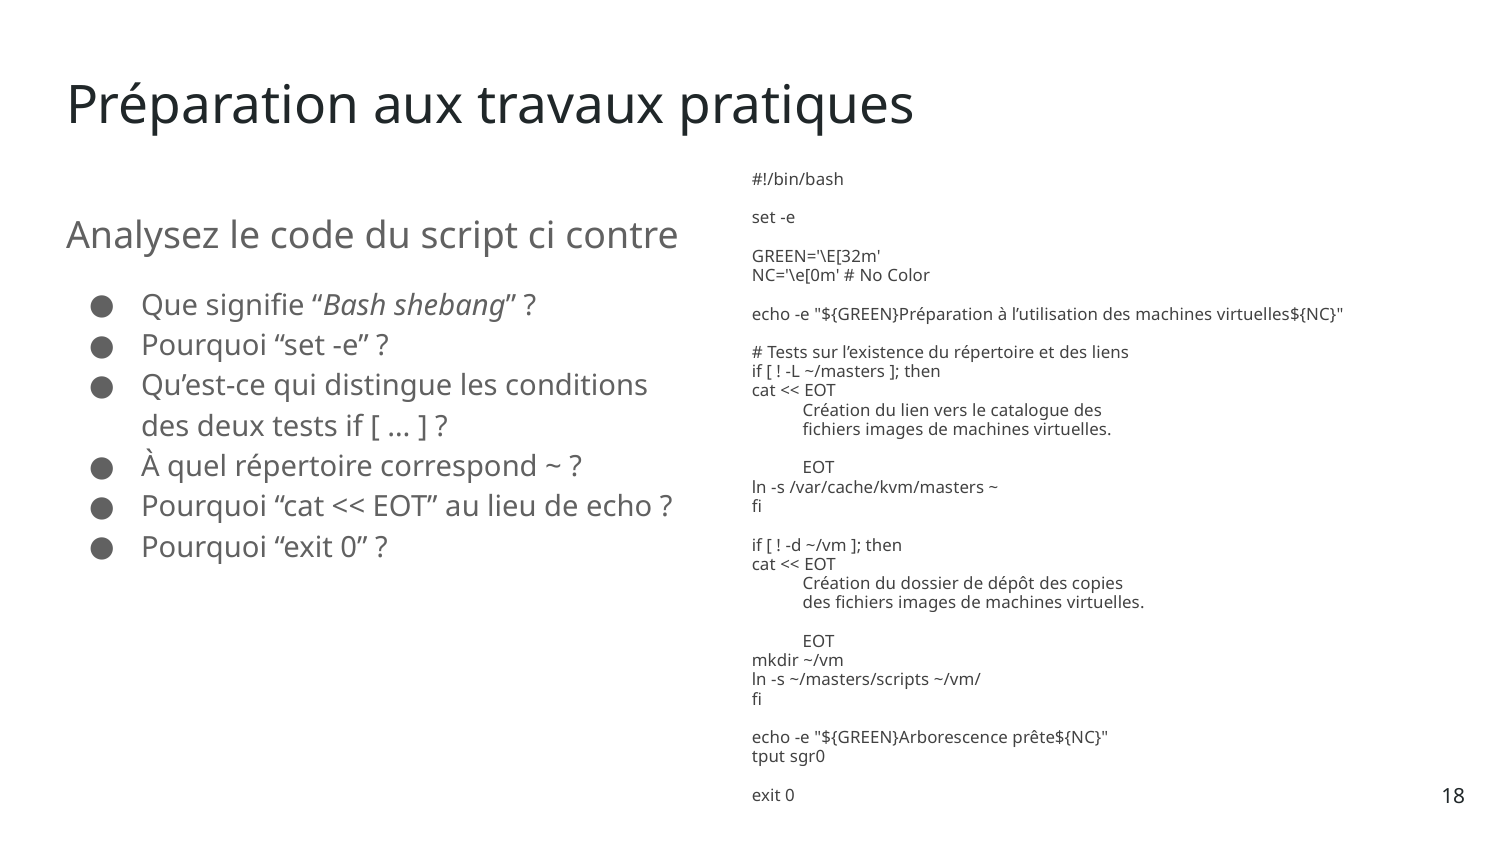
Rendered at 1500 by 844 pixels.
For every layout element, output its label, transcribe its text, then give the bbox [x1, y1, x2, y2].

slide_number <numéro> [1389, 764, 1480, 830]
title Préparation aux travaux pratiques [51, 55, 1449, 150]
list #!/bin/bash set -e GREEN='\E[32m' NC='\e[0m' # No Color echo -e "${GREEN}Préparation à l’utilisation des machines virtuelles${NC}" # Tests sur l’existence du répertoire et des liens if [ ! -L ~/masters ]; then cat << EOT Création du lien vers le catalogue des fichiers images de machines virtuelles. EOT ln -s /var/cache/kvm/masters ~ fi if [ ! -d ~/vm ]; then cat << EOT Création du dossier de dépôt des copies des fichiers images de machines virtuelles. EOT mkdir ~/vm ln -s ~/masters/scripts ~/vm/ fi echo -e "${GREEN}Arborescence prête${NC}" tput sgr0 exit 0 [732, 154, 1472, 830]
list Analysez le code du script ci contre Que signifie “Bash shebang” ? Pourquoi “set -e” ? Qu’est-ce qui distingue les conditions des deux tests if [ … ] ? À quel répertoire correspond ~ ? Pourquoi “cat << EOT” au lieu de echo ? Pourquoi “exit 0” ? [51, 189, 708, 750]
